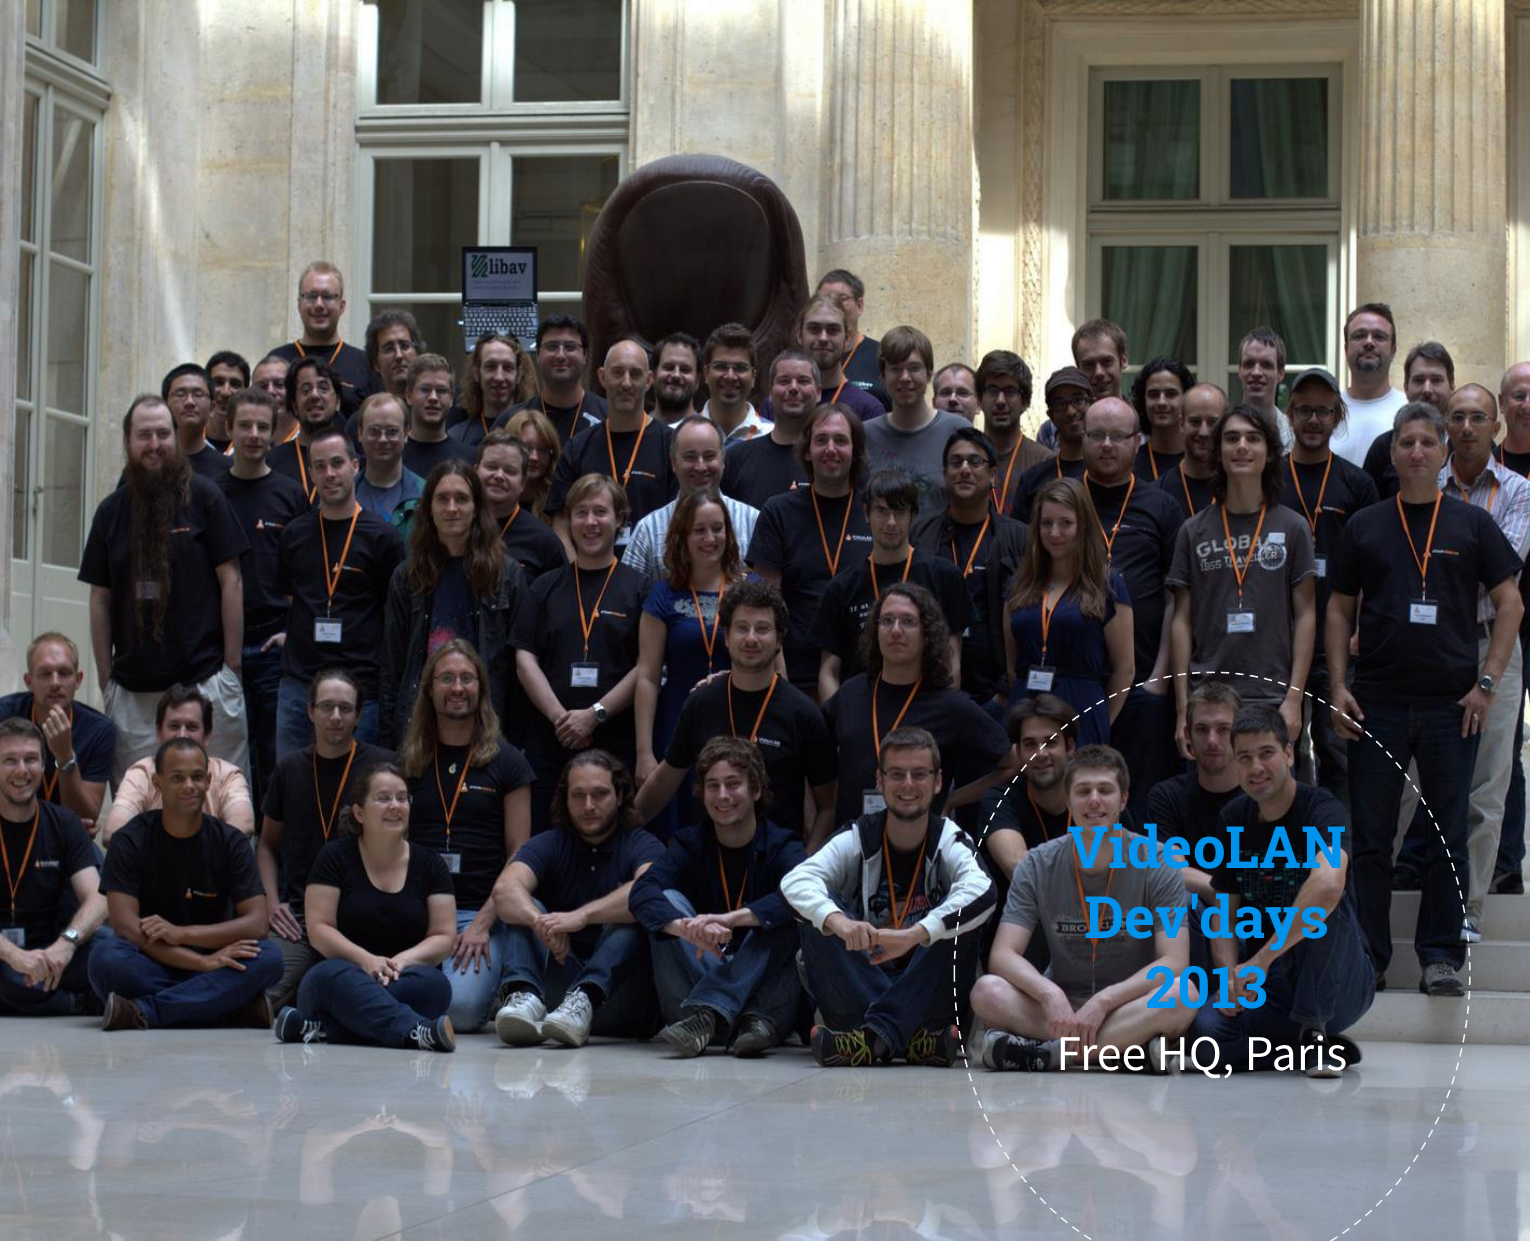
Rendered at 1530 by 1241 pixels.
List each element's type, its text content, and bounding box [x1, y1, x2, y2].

text_box VideoLAN Dev'days 2013 Free HQ, Paris [954, 672, 1470, 1241]
picture [0, 0, 1530, 1241]
